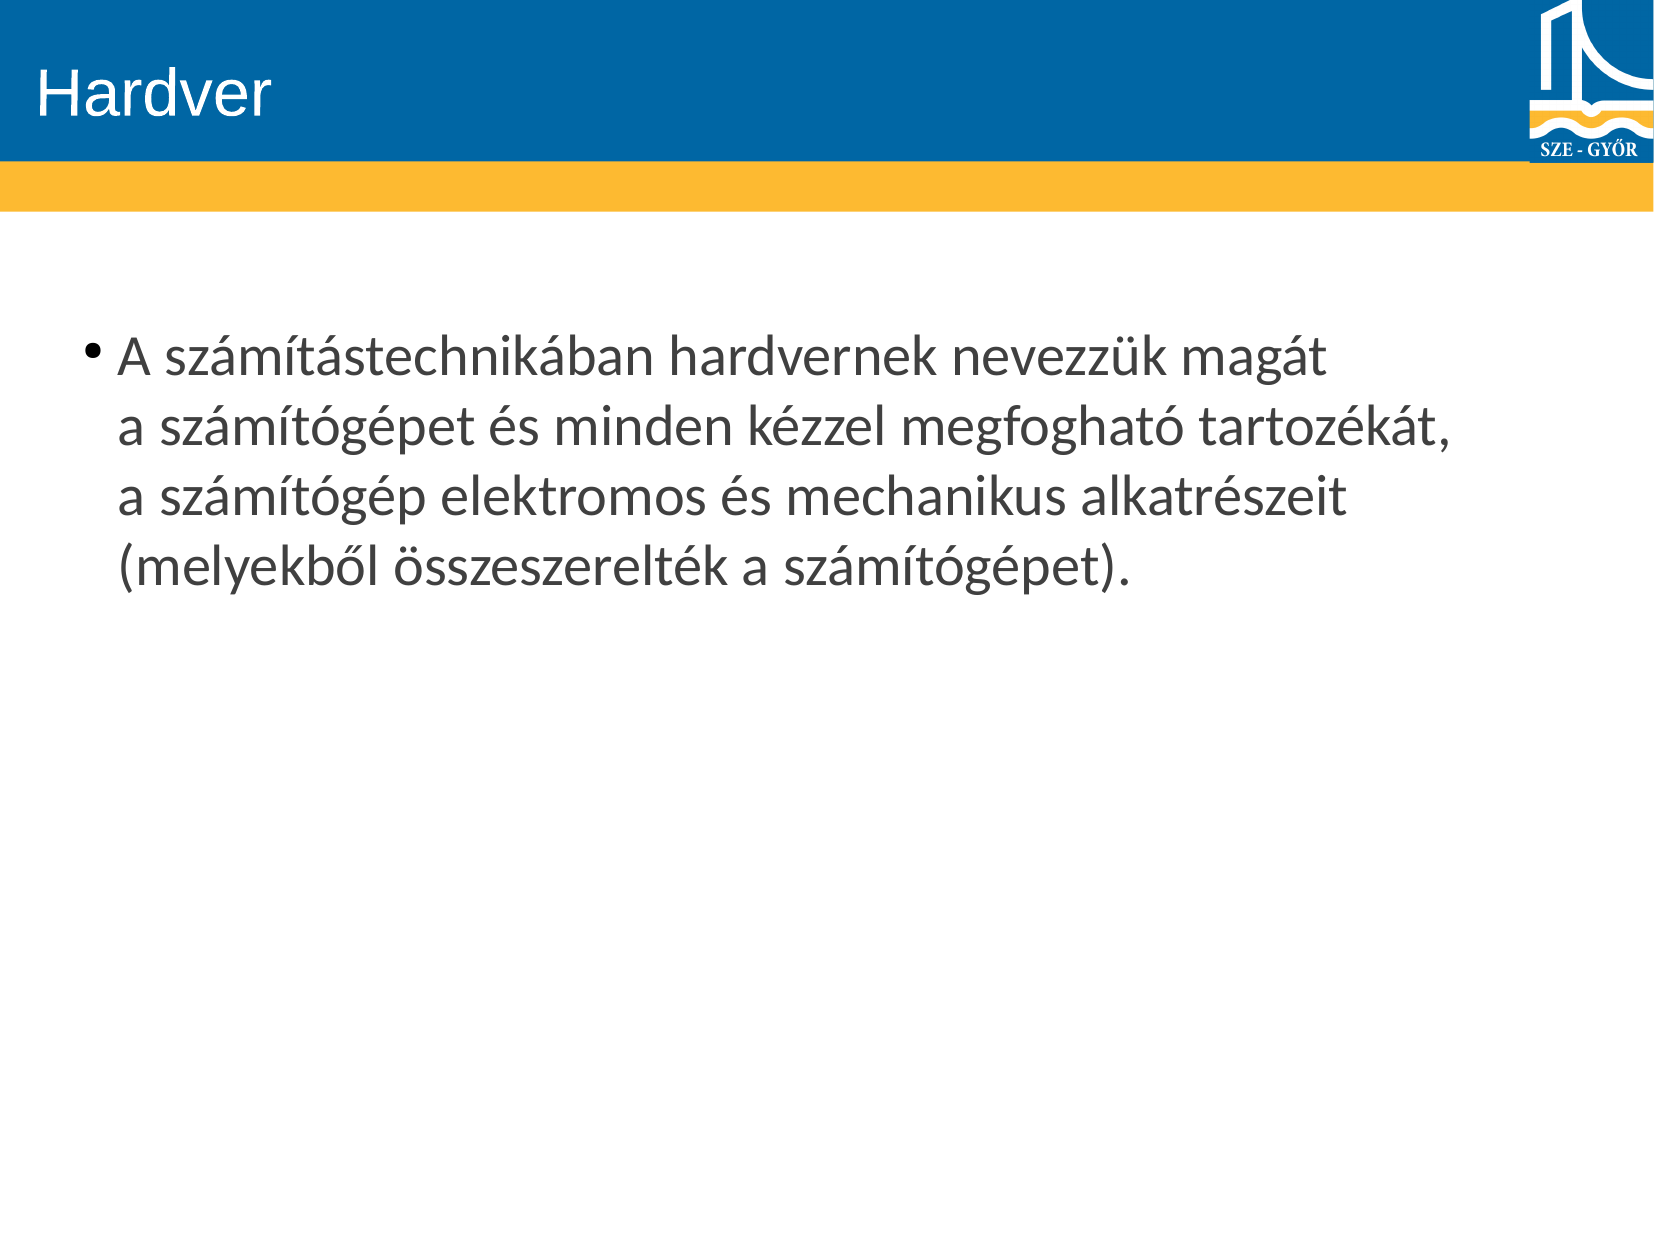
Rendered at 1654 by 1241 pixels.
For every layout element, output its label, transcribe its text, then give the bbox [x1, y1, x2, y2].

text_box A számítástechnikában hardvernek nevezzük magát a számítógépet és minden kézzel megfogható tartozékát, a számítógép elektromos és mechanikus alkatrészeit (melyekből összeszerelték a számítógépet). [82, 247, 1571, 1198]
picture [1529, 0, 1654, 163]
text_box Hardver [34, 48, 1524, 144]
